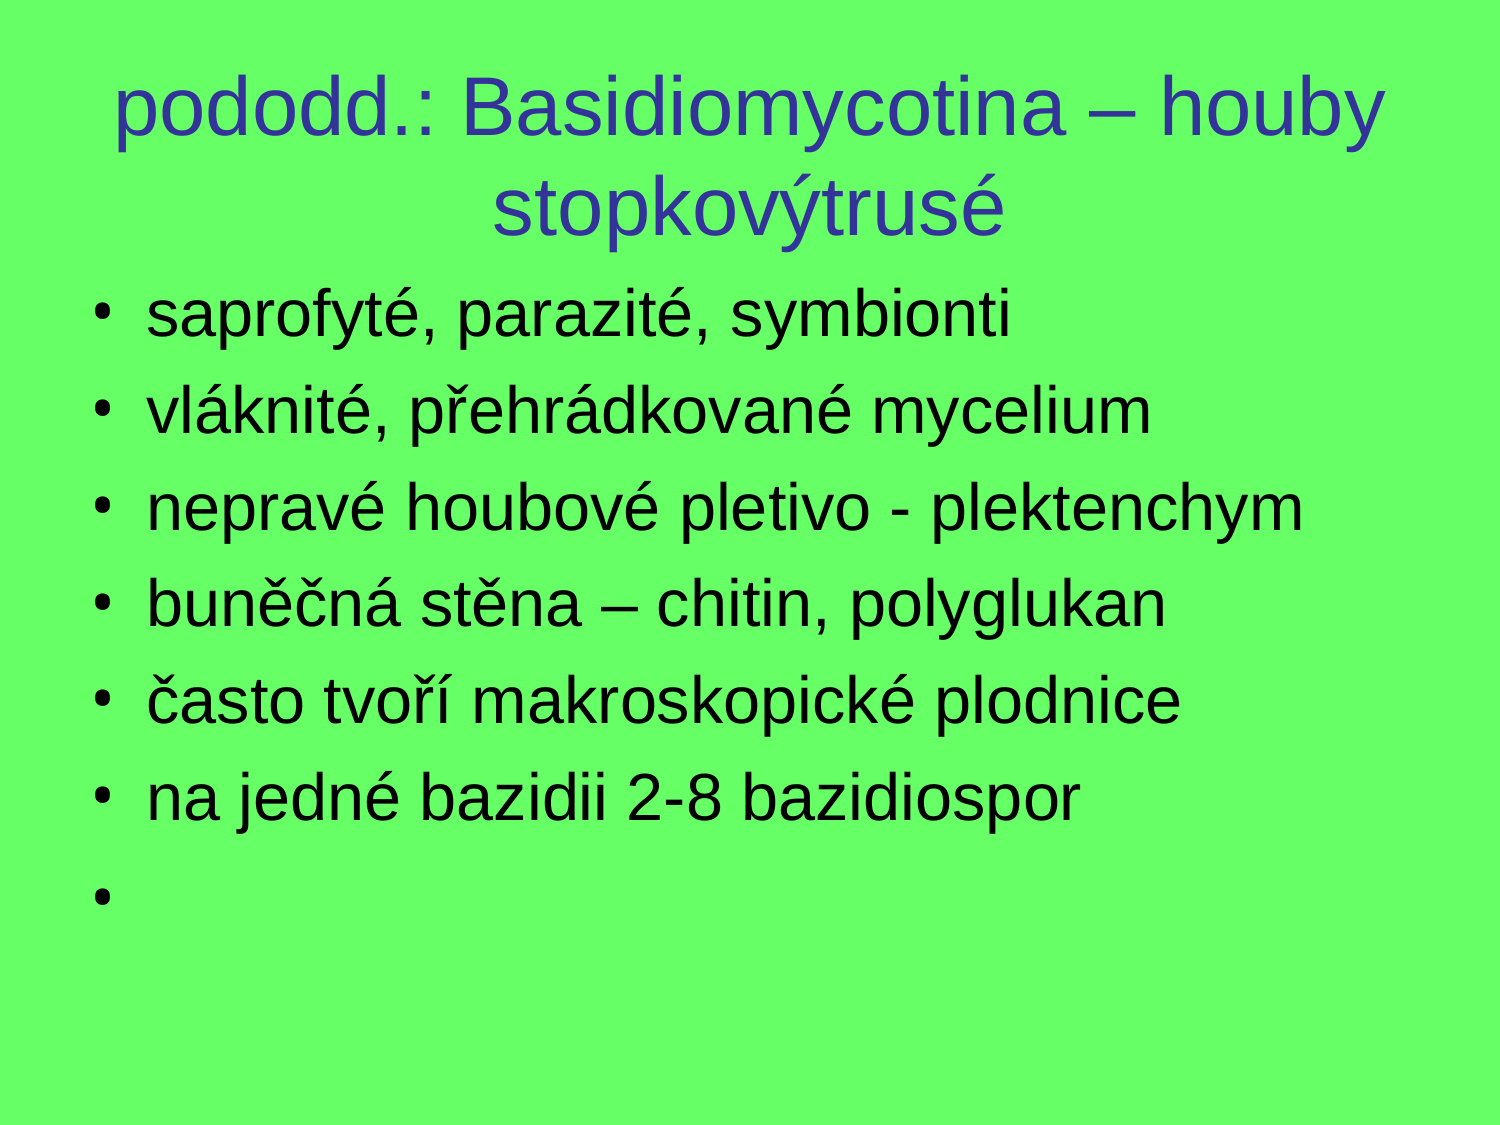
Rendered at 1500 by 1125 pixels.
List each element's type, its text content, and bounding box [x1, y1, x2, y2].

title pododd.: Basidiomycotina – houby stopkovýtrusé [75, 45, 1426, 233]
list saprofyté, parazité, symbionti vláknité, přehrádkované mycelium nepravé houbové pletivo - plektenchym buněčná stěna – chitin, polyglukan často tvoří makroskopické plodnice na jedné bazidii 2-8 bazidiospor [75, 262, 1426, 1005]
